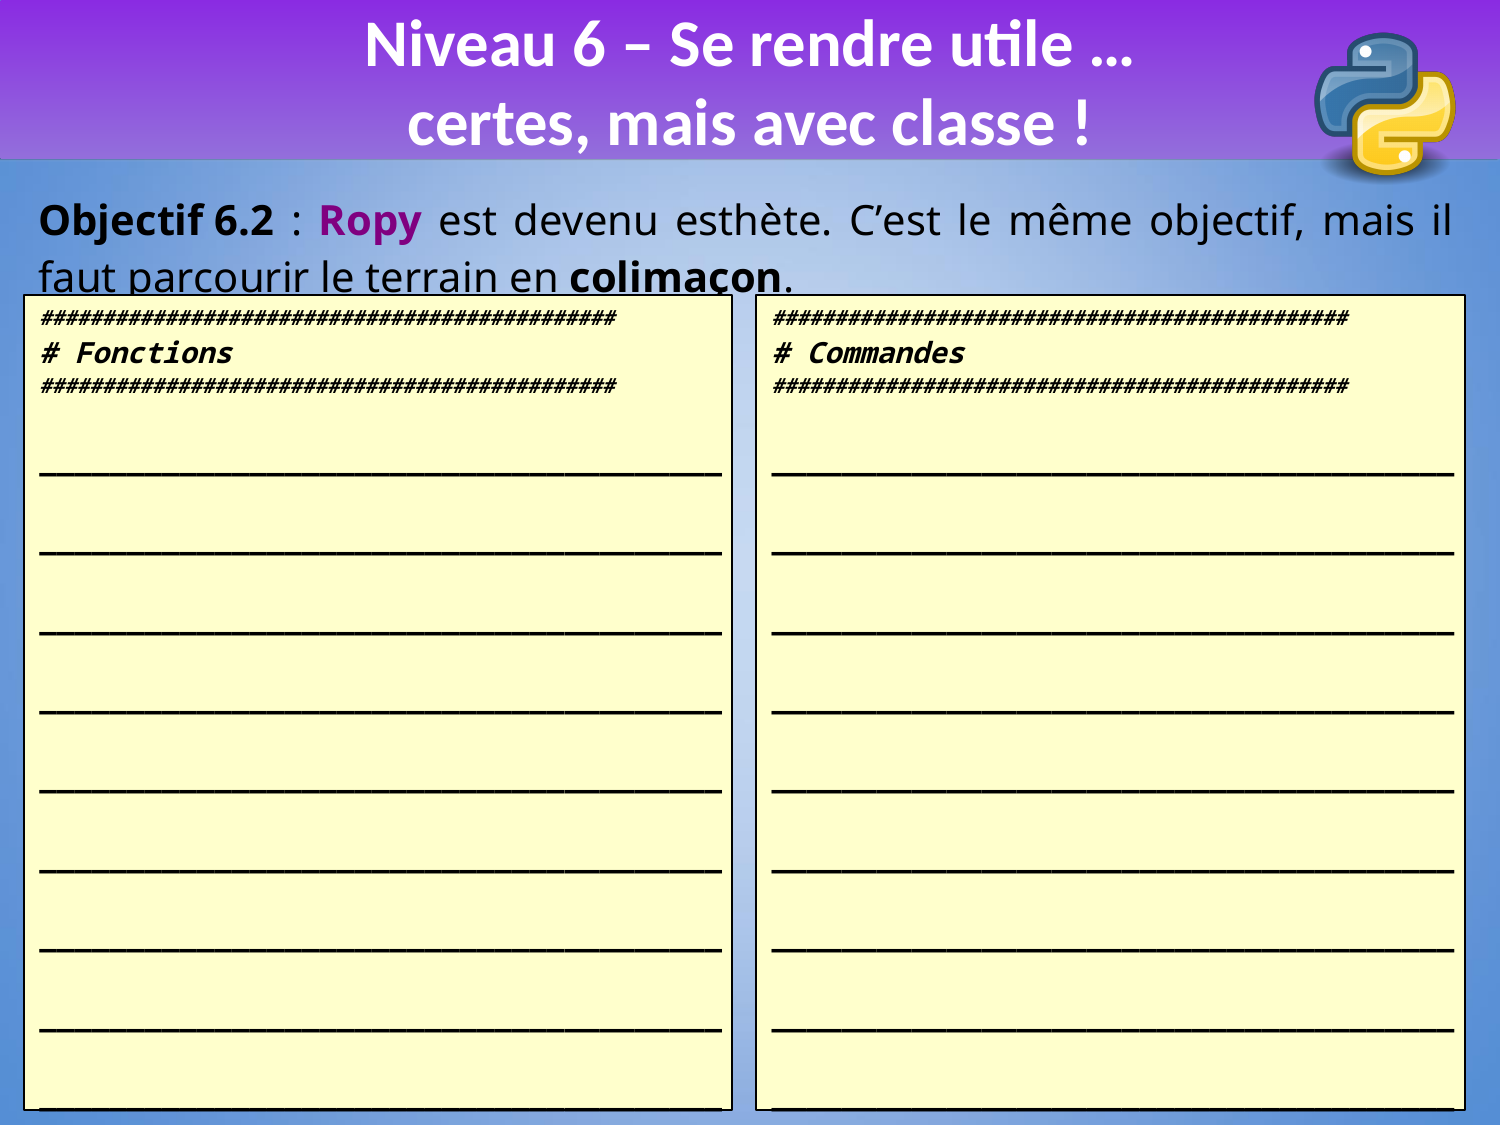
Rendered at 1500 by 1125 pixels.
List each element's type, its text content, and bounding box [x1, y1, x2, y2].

text_box Objectif 6.2 : Ropy est devenu esthète. C’est le même objectif, mais il faut parcourir le terrain en colimaçon. [23, 183, 1469, 282]
text_box Niveau 6 – Se rendre utile … certes, mais avec classe ! [0, 0, 1500, 159]
picture [0, 29, 1500, 1125]
text_box ############################################## # Commandes ############################################## _______________________________________ _______________________________________ _______________________________________ _______________________________________ _______________________________________ _______________________________________ _______________________________________ _______________________________________ _______________________________________ _______________________________________ _______________________________________ _______________________________________ [755, 295, 1465, 1111]
text_box ############################################## # Fonctions ############################################## _______________________________________ _______________________________________ _______________________________________ _______________________________________ _______________________________________ _______________________________________ _______________________________________ _______________________________________ _______________________________________ _______________________________________ _______________________________________ _______________________________________ [23, 295, 733, 1111]
